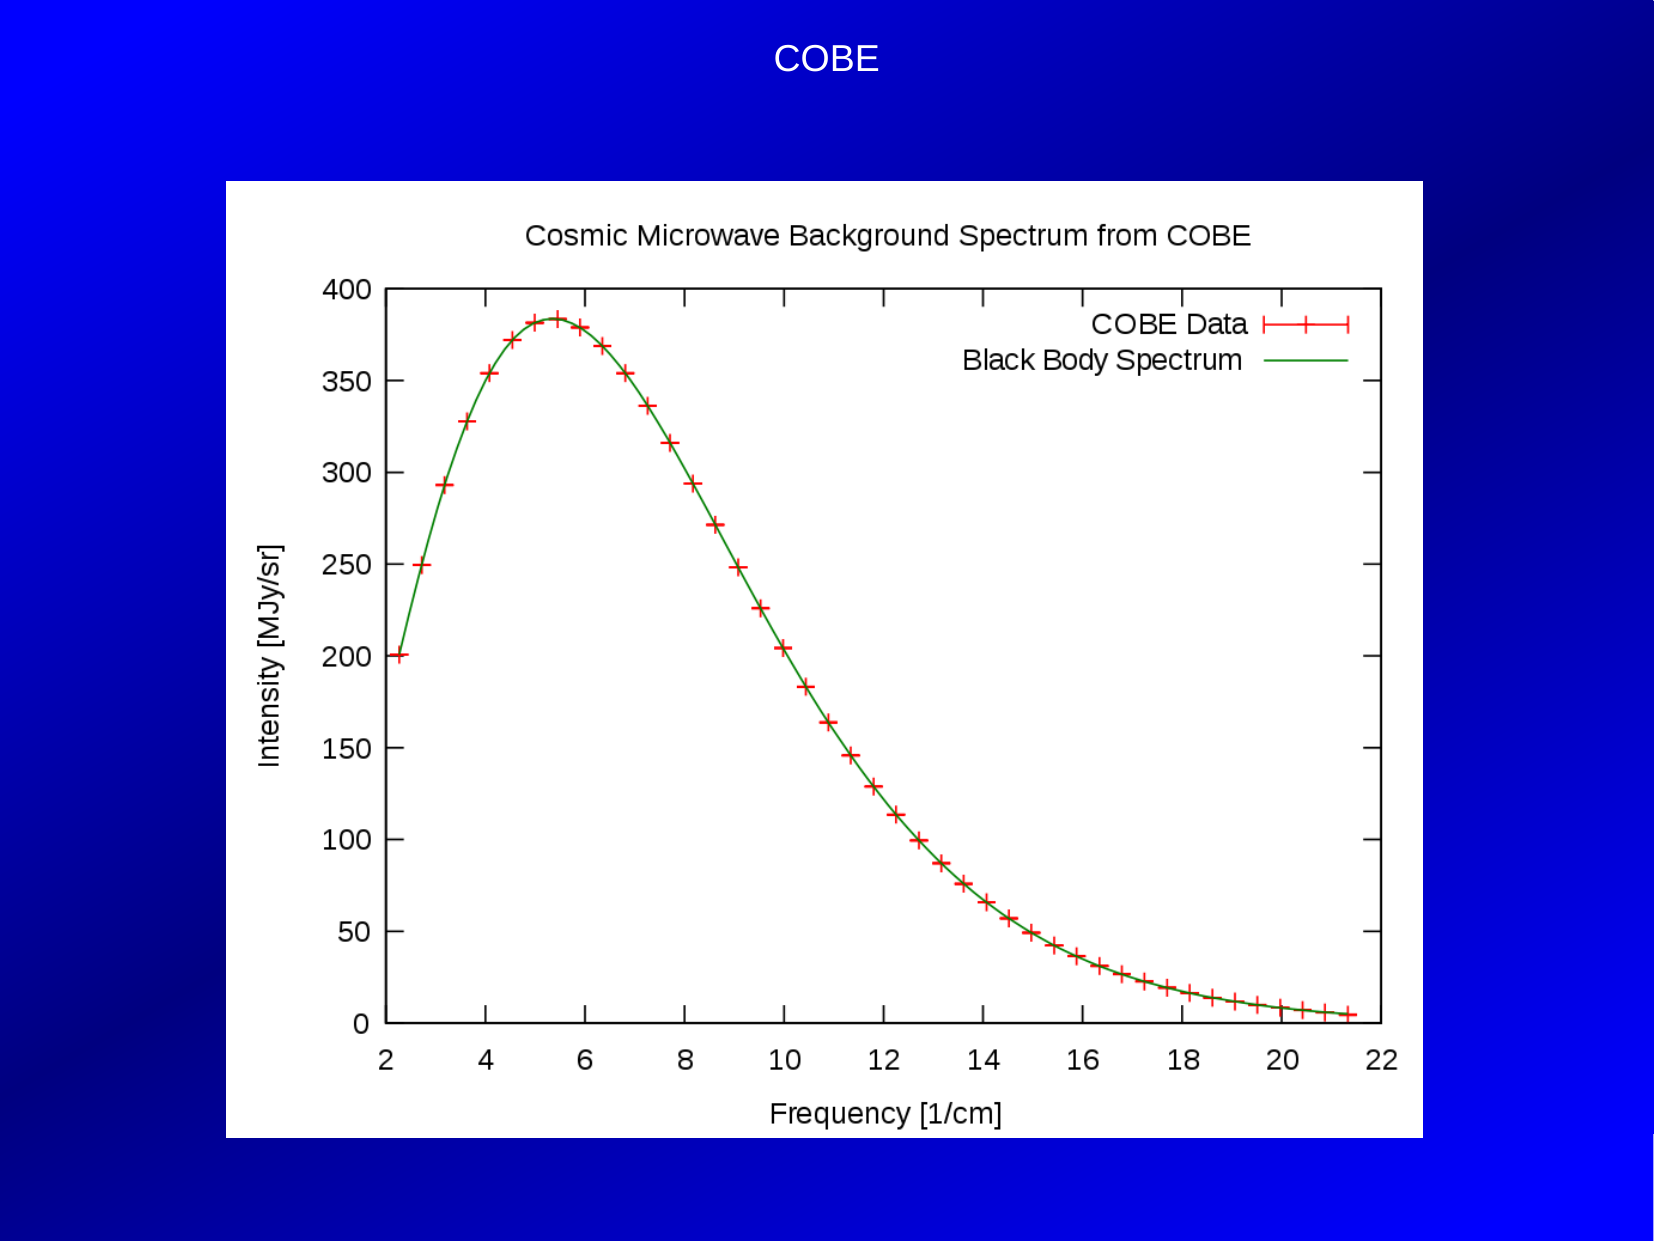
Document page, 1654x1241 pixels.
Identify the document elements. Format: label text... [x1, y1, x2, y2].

picture [226, 181, 1423, 1138]
text_box COBE [758, 29, 895, 87]
